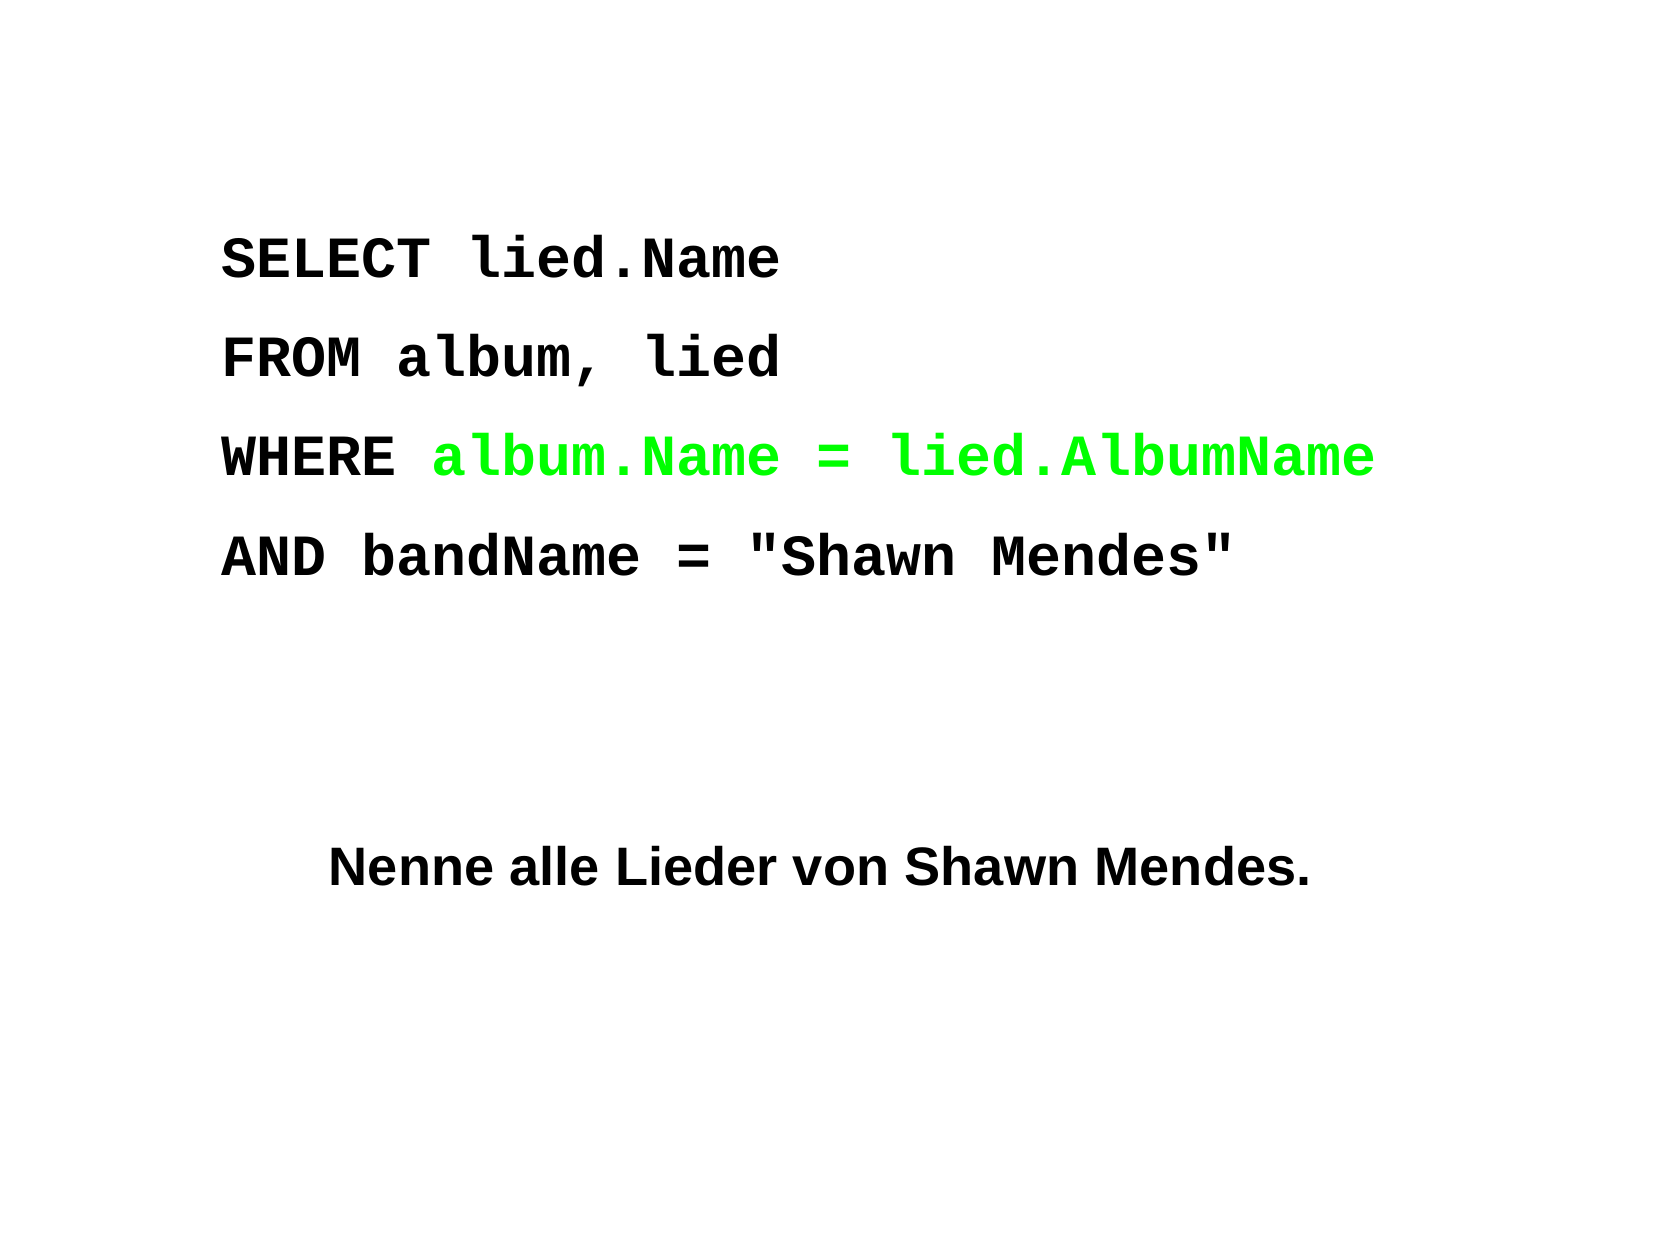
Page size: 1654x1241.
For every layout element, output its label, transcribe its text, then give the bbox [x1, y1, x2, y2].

text_box SELECT lied.Name FROM album, lied WHERE album.Name = lied.AlbumName AND bandName = "Shawn Mendes" [206, 188, 1565, 570]
title Nenne alle Lieder von Shawn Mendes. [76, 787, 1566, 945]
